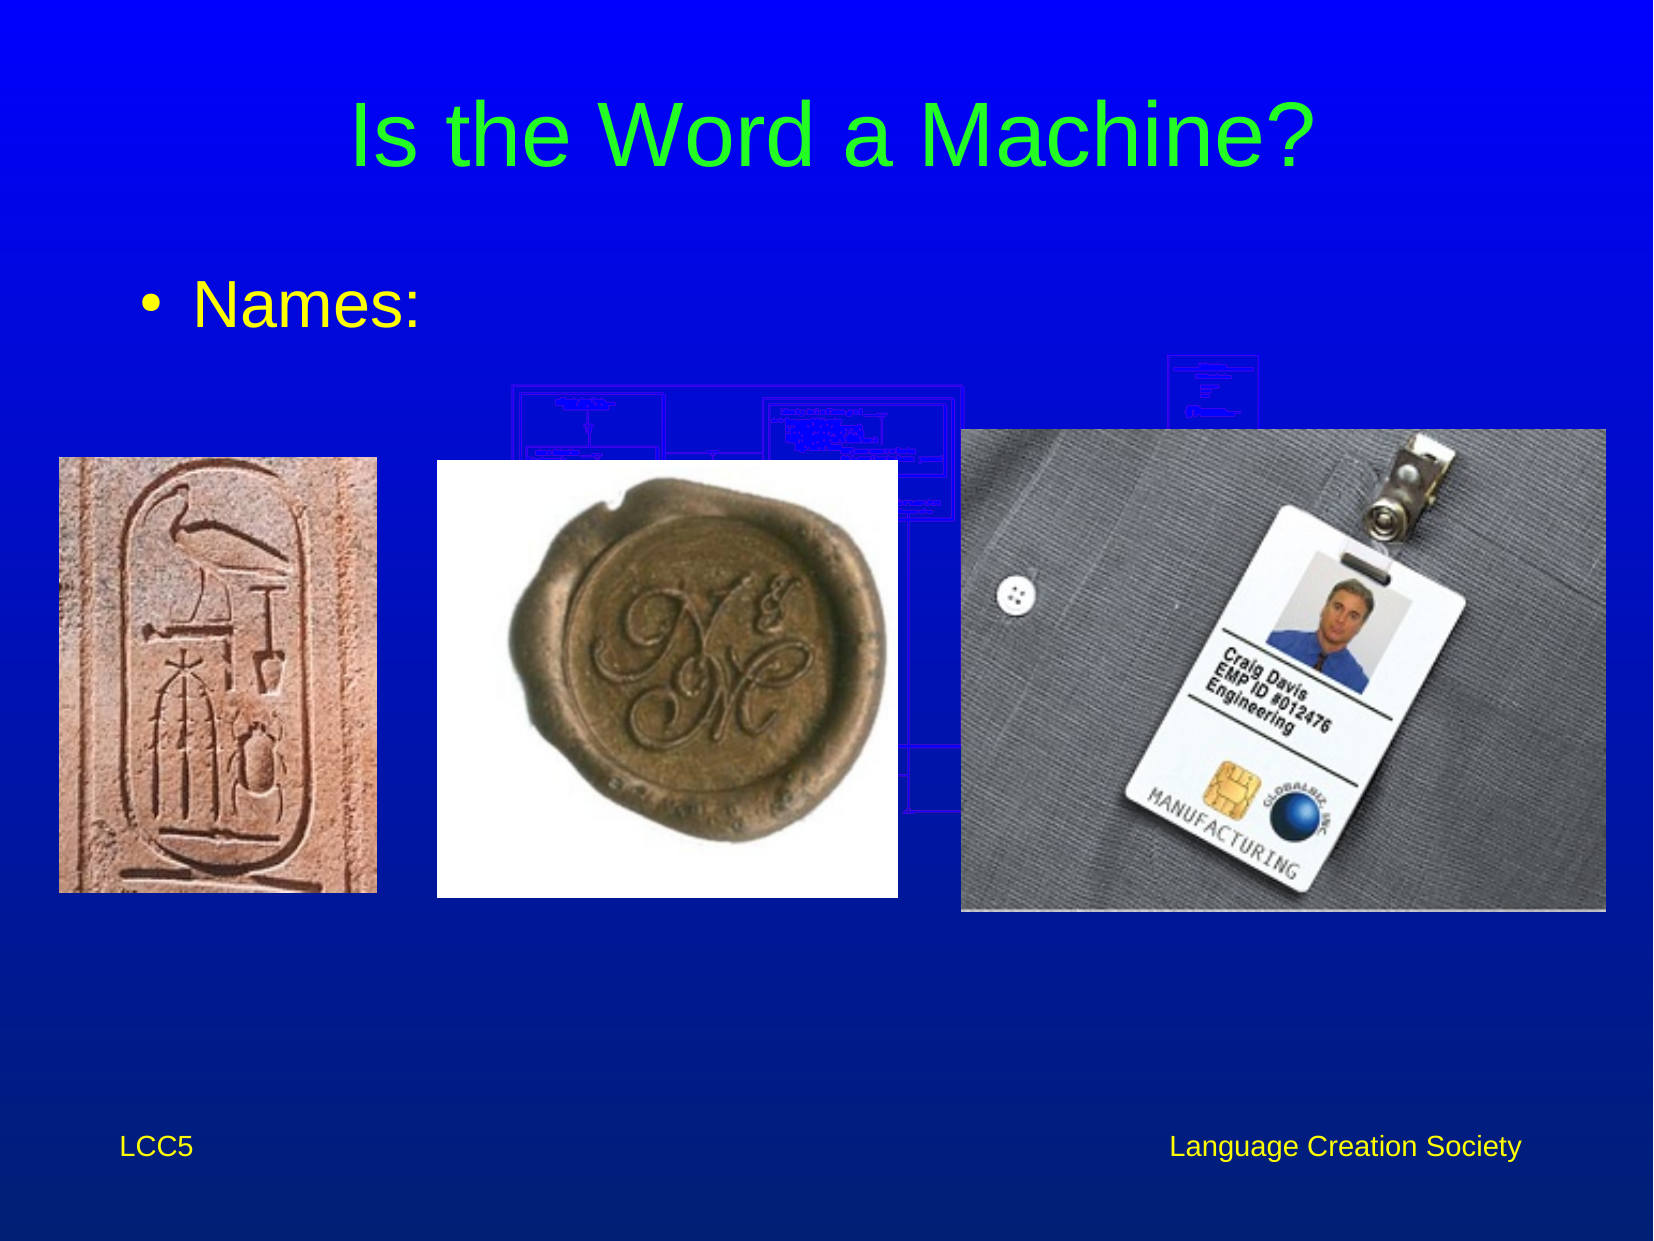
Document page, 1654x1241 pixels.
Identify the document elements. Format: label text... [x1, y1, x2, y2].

list Names: [121, 266, 1534, 1121]
picture [961, 429, 1606, 912]
picture [437, 460, 898, 898]
title Is the Word a Machine? [126, 31, 1539, 239]
picture [59, 457, 377, 893]
